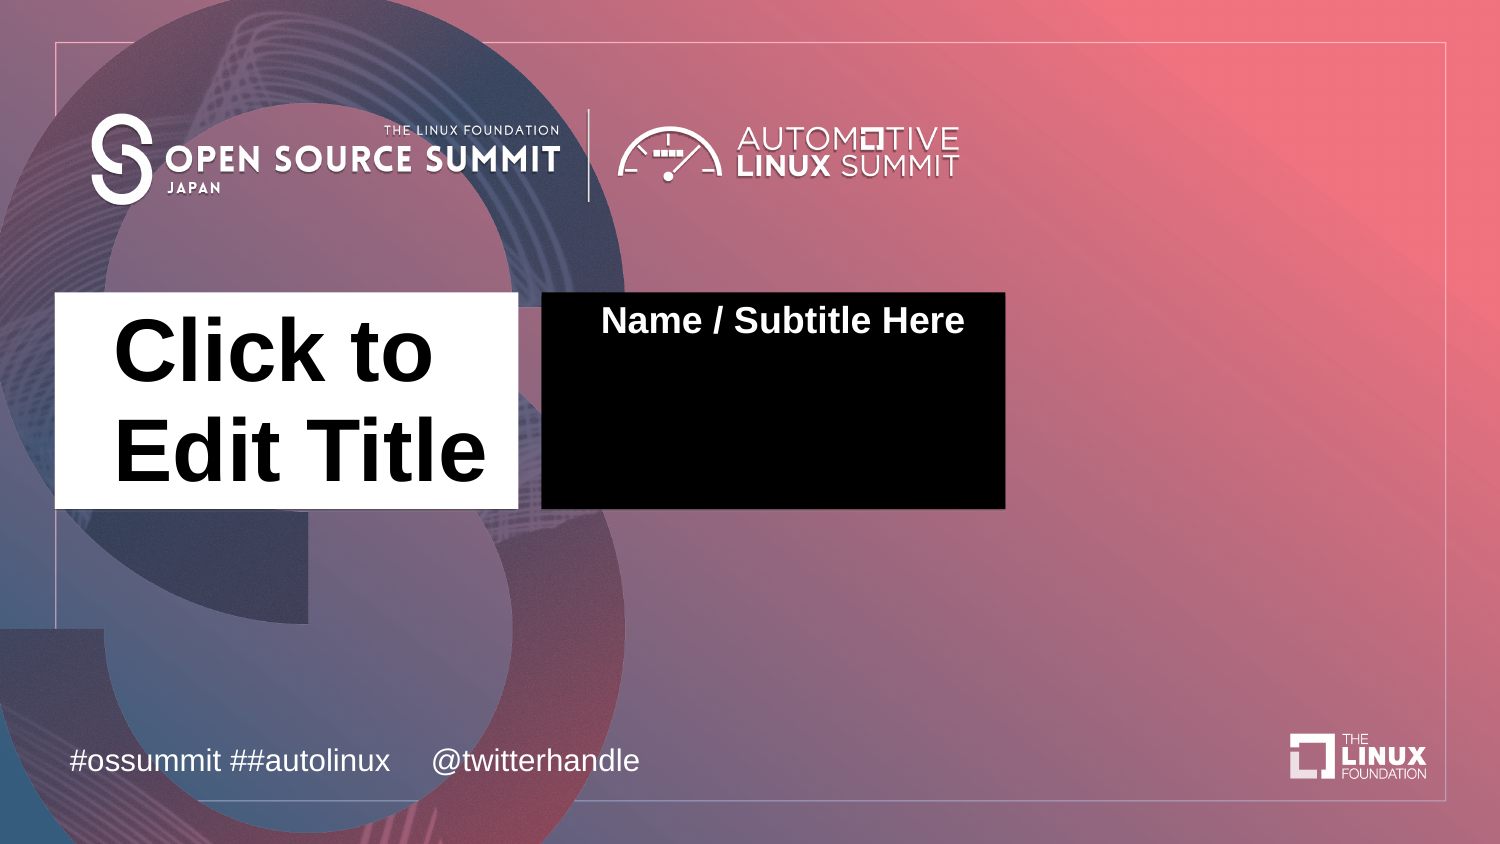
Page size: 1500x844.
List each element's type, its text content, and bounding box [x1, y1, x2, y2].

list Name / Subtitle Here [54, 523, 552, 590]
text_box @twitterhandle [415, 734, 687, 792]
list Click to Edit Title [54, 292, 541, 509]
text_box #ossummit ##autolinux [54, 734, 415, 792]
